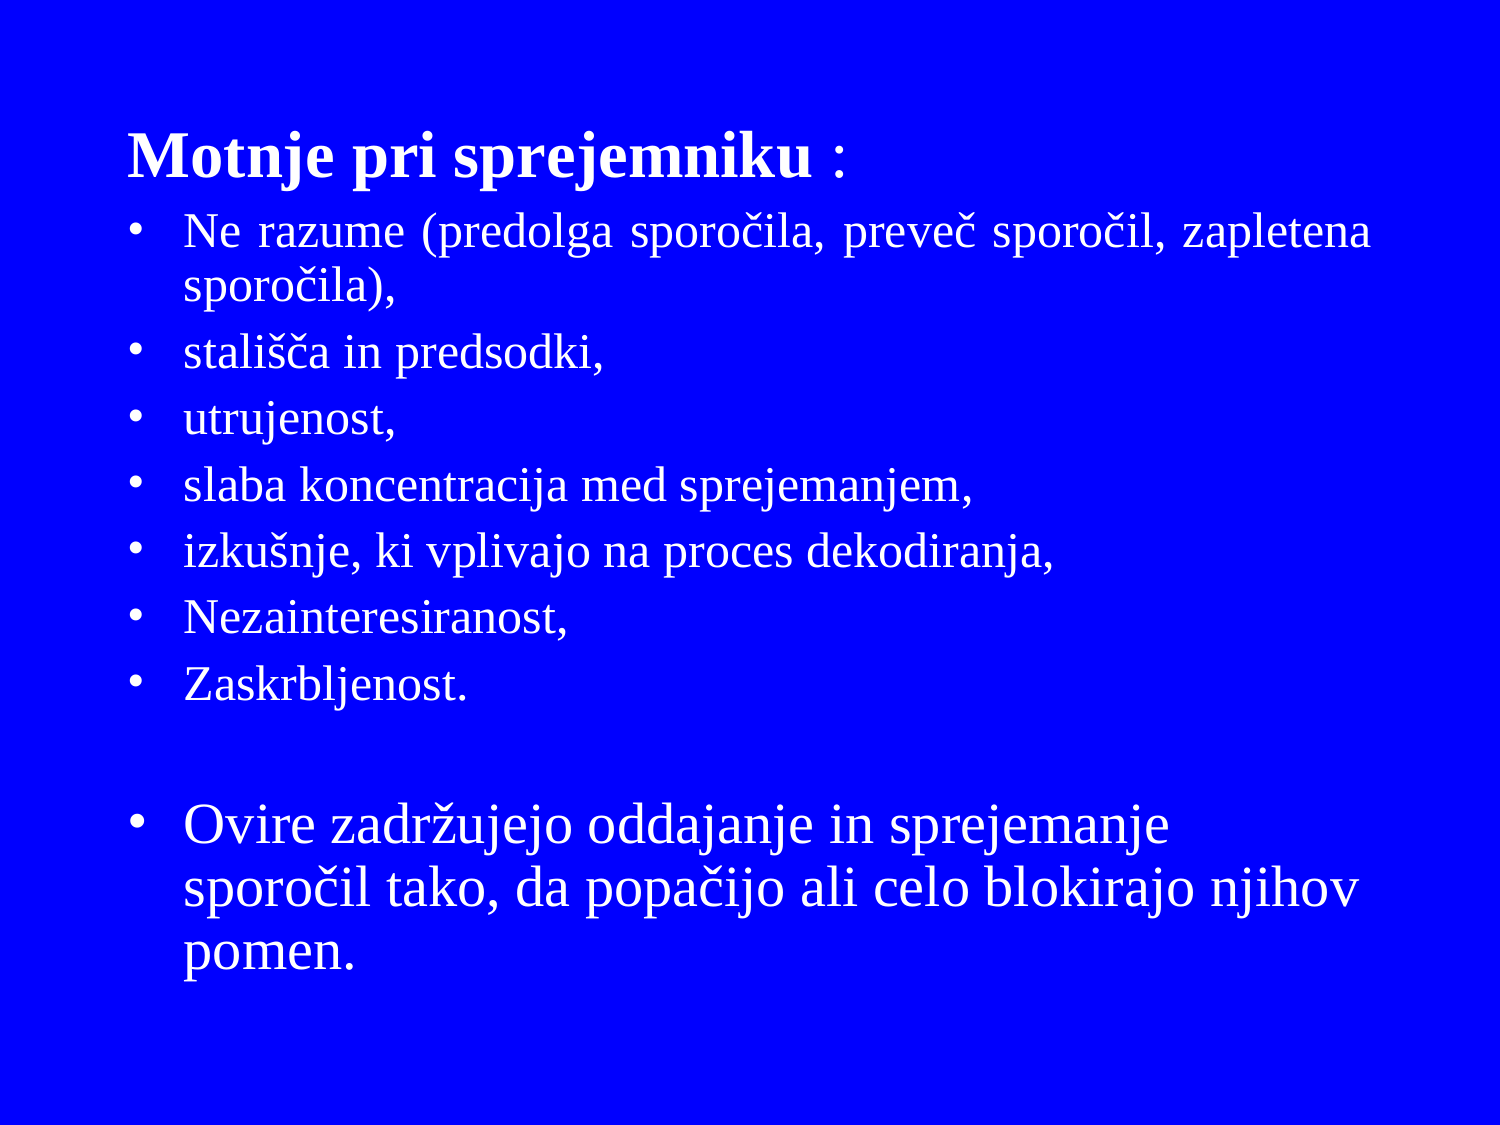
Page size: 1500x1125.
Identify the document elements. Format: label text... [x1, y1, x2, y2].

list Motnje pri sprejemniku : Ne razume (predolga sporočila, preveč sporočil, zapletena sporočila), stališča in predsodki, utrujenost, slaba koncentracija med sprejemanjem, izkušnje, ki vplivajo na proces dekodiranja, Nezainteresiranost, Zaskrbljenost. Ovire zadržujejo oddajanje in sprejemanje sporočil tako, da popačijo ali celo blokirajo njihov pomen. [112, 112, 1388, 1001]
